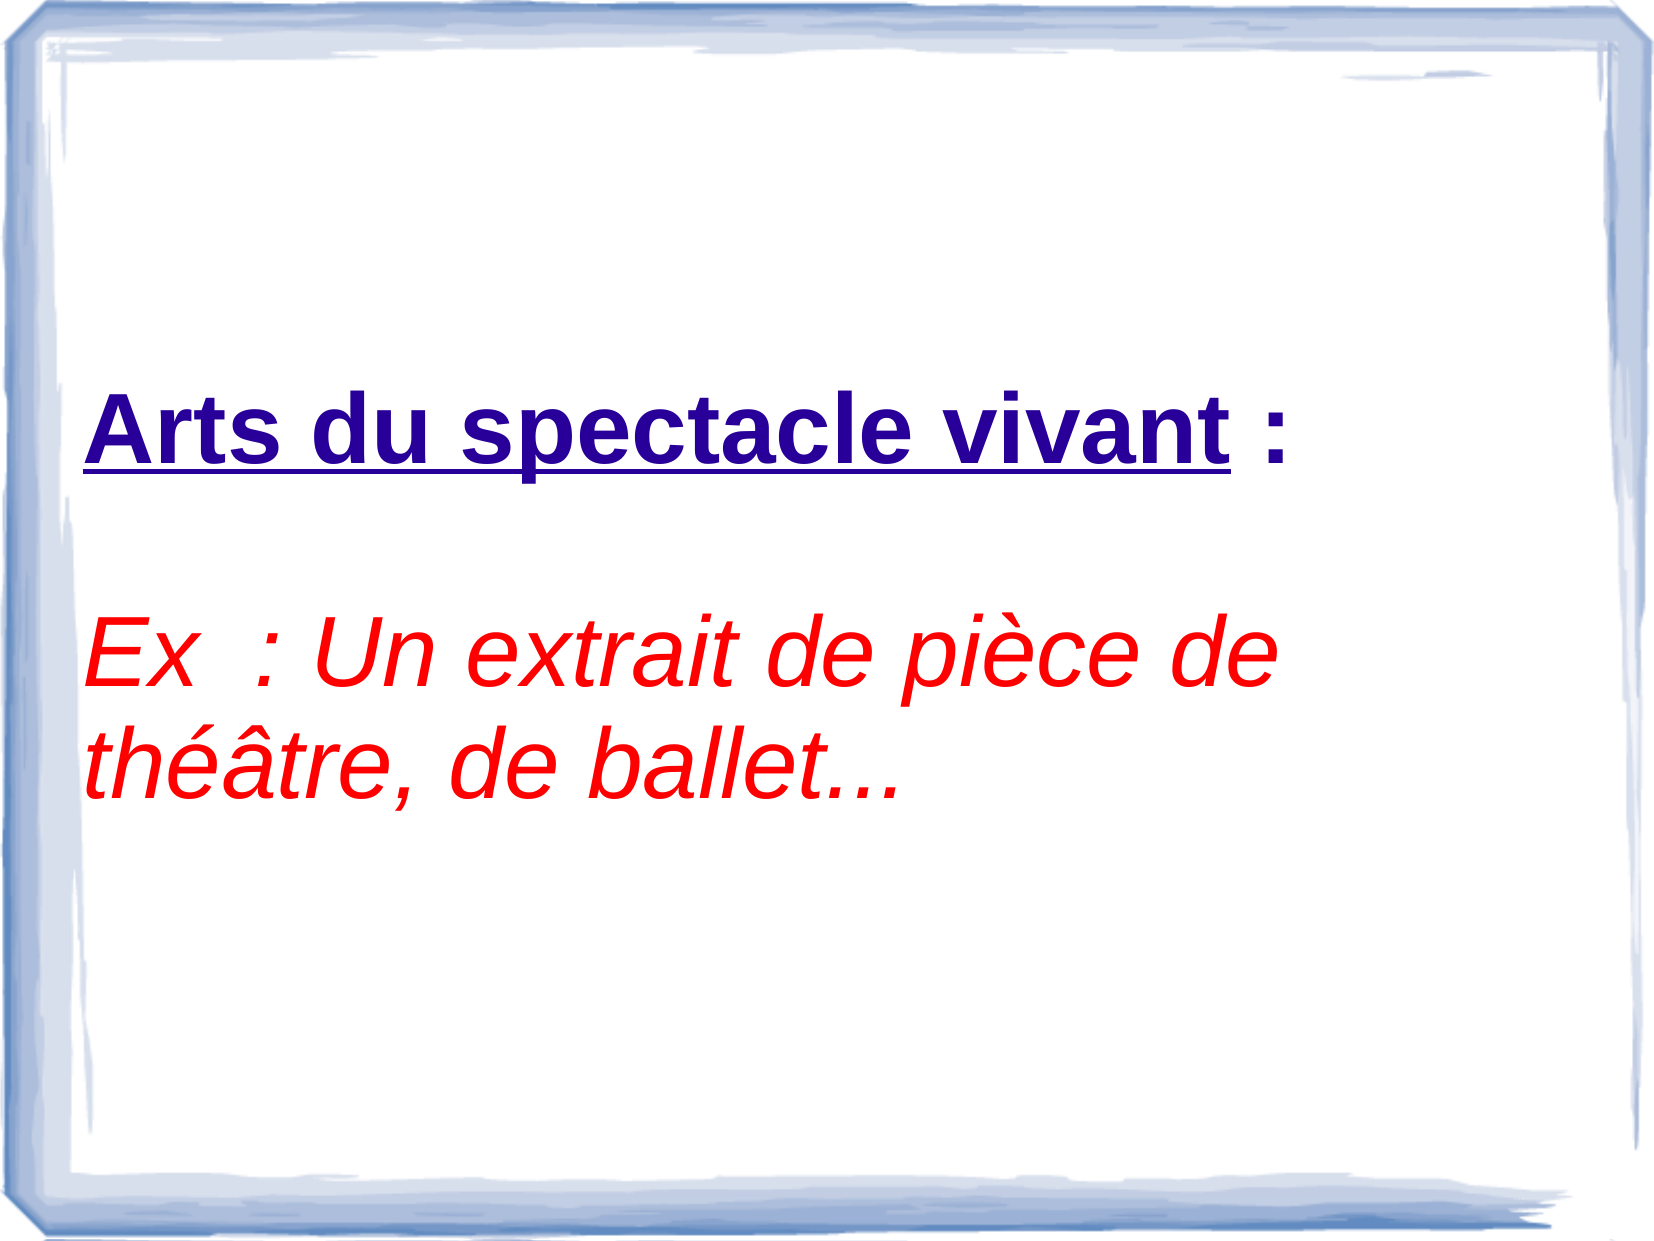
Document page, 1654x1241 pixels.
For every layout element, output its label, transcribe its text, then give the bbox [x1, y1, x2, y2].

picture [0, 0, 1654, 1241]
subtitle Arts du spectacle vivant : Ex : Un extrait de pièce de théâtre, de ballet... [82, 49, 1571, 1144]
